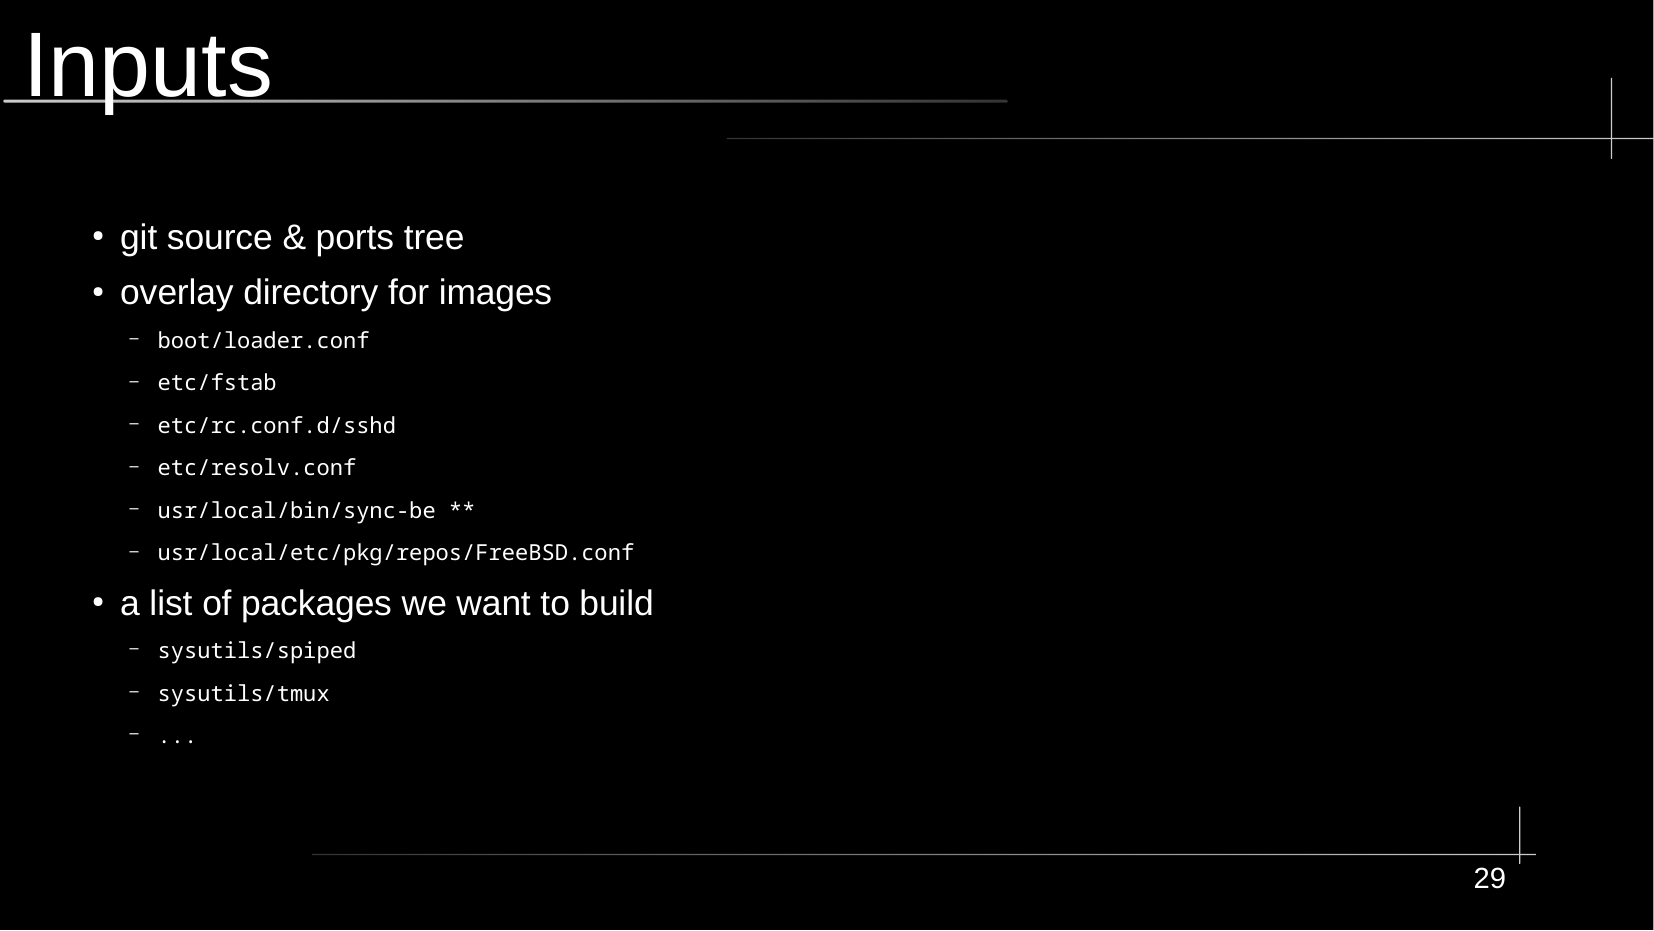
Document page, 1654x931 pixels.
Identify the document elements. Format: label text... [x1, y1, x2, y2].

title Inputs [23, 11, 1589, 119]
list git source & ports tree overlay directory for images boot/loader.conf etc/fstab etc/rc.conf.d/sshd etc/resolv.conf usr/local/bin/sync-be ** usr/local/etc/pkg/repos/FreeBSD.conf a list of packages we want to build sysutils/spiped sysutils/tmux ... [82, 217, 1571, 758]
